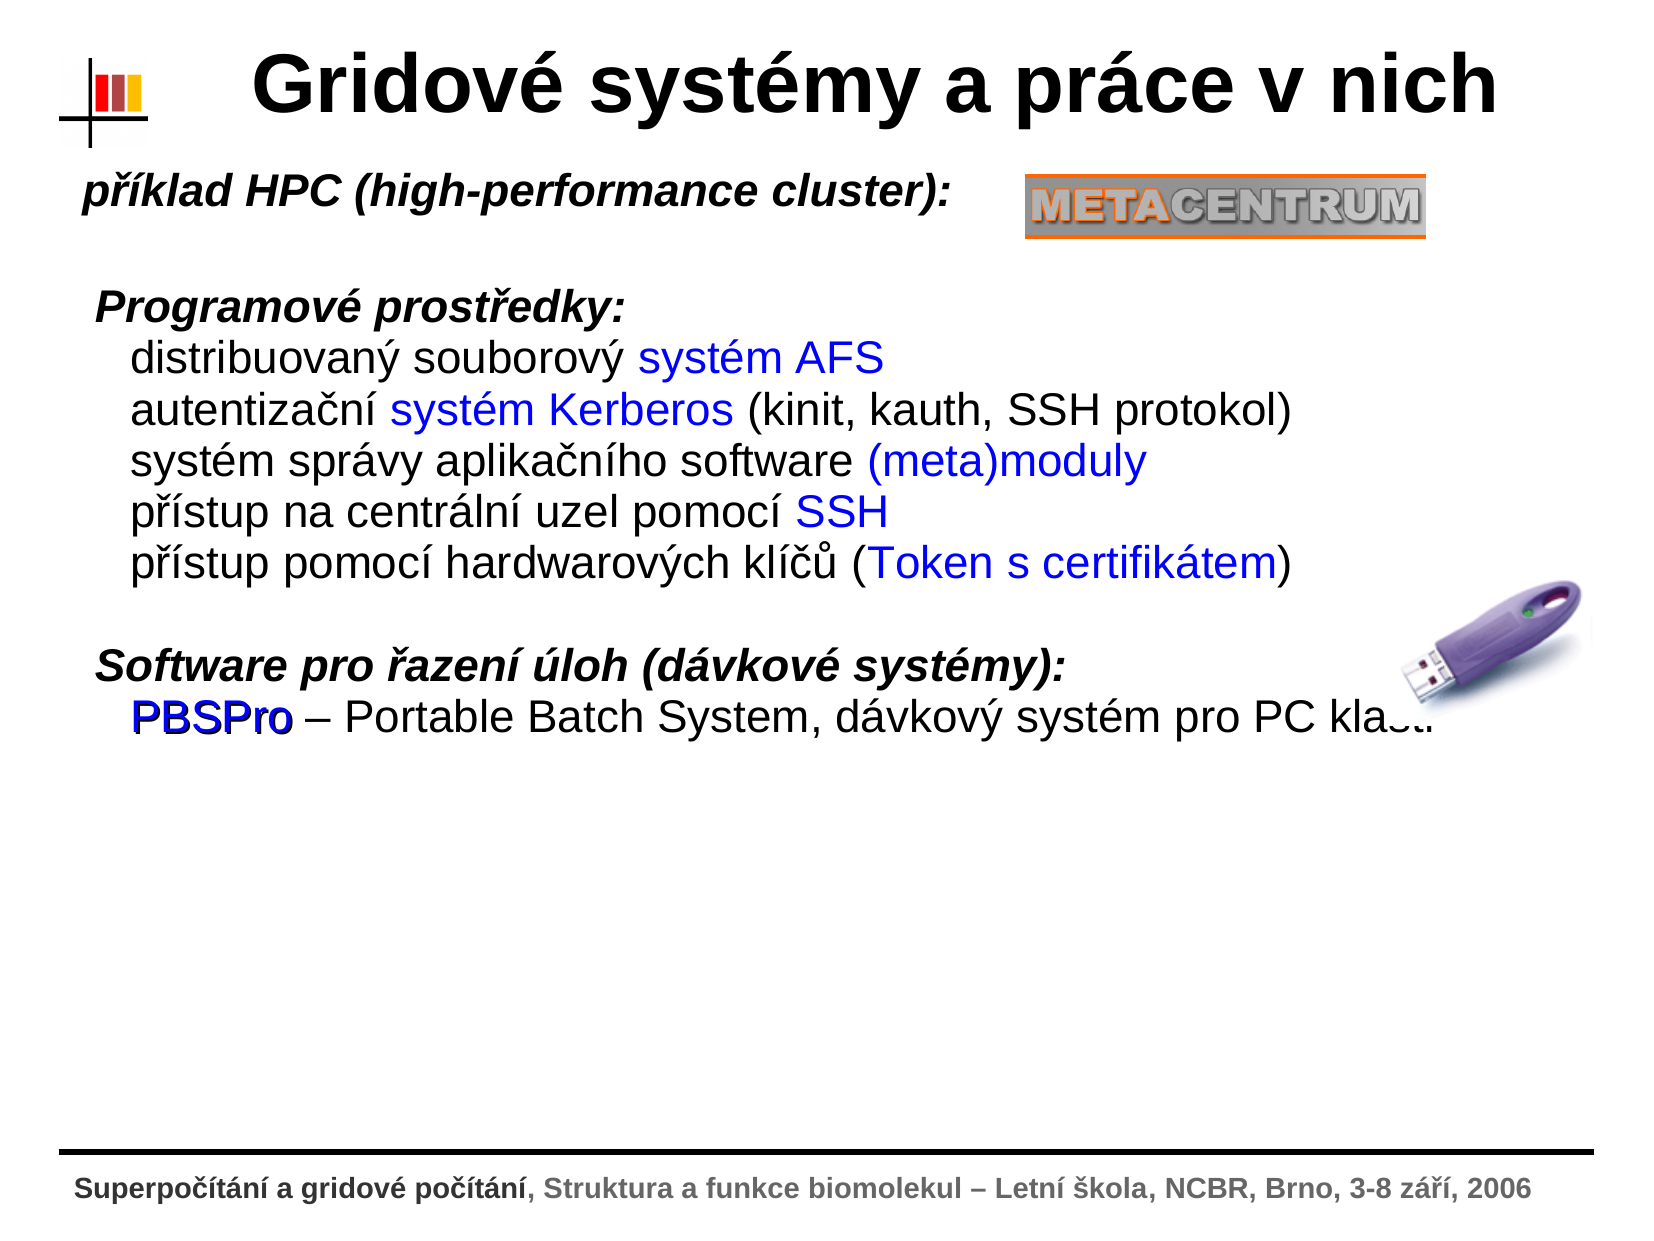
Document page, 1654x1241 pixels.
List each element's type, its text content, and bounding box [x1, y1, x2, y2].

text_box příklad HPC (high-performance cluster): [67, 157, 1544, 250]
text_box Superpočítání a gridové počítání, Struktura a funkce biomolekul – Letní škola, NCBR, Brno, 3-8 září, 2006 [59, 1151, 1558, 1214]
text_box Programové prostředky: distribuovaný souborový systém AFS autentizační systém Kerberos (kinit, kauth, SSH protokol) systém správy aplikačního software (meta)moduly přístup na centrální uzel pomocí SSH přístup pomocí hardwarových klíčů (Token s certifikátem) Software pro řazení úloh (dávkové systémy): PBSPro – Portable Batch System, dávkový systém pro PC klastr [80, 273, 1605, 903]
picture [1388, 557, 1600, 726]
picture [1025, 174, 1426, 239]
picture [59, 58, 148, 148]
text_box Gridové systémy a práce v nich [236, 29, 1595, 171]
